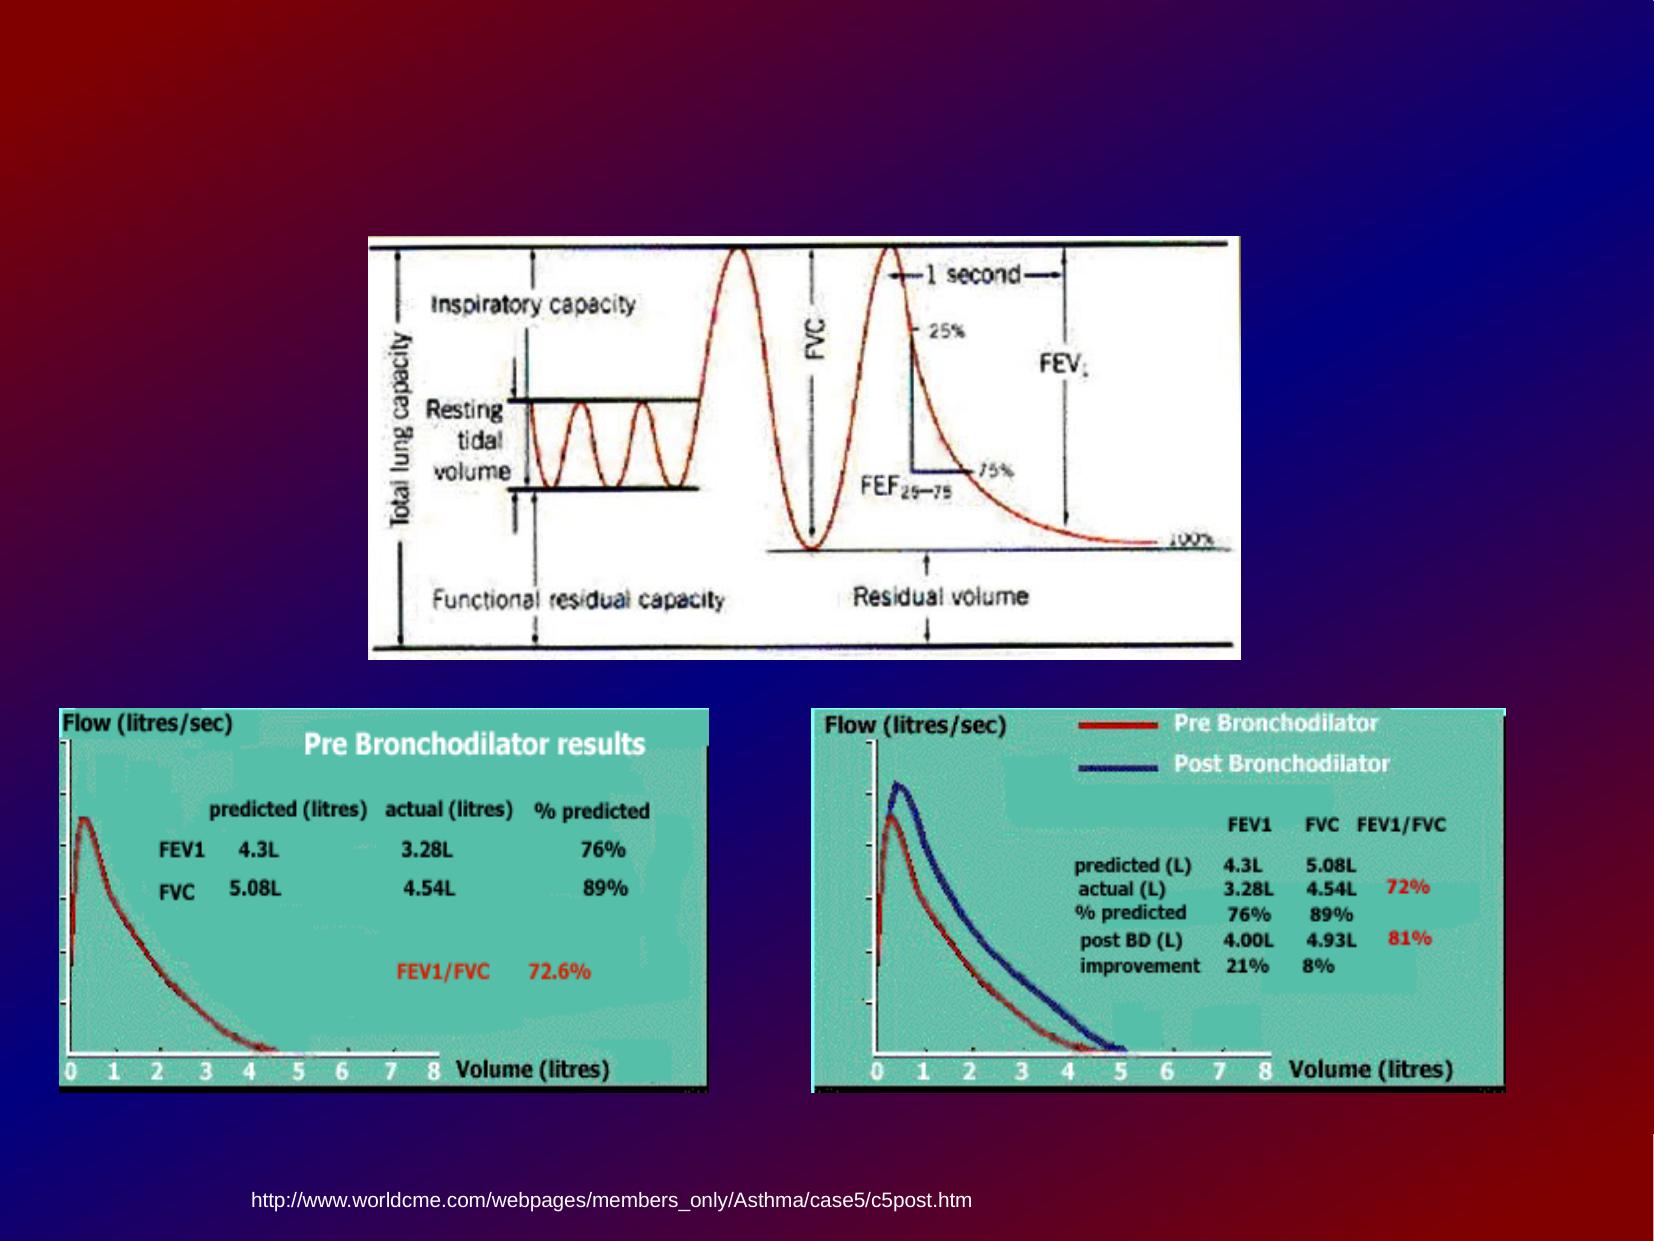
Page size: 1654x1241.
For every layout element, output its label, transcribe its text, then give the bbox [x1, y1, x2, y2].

picture [59, 708, 709, 1093]
picture [811, 708, 1506, 1093]
text_box http://www.worldcme.com/webpages/members_only/Asthma/case5/c5post.htm [236, 1181, 989, 1220]
picture [368, 236, 1241, 660]
